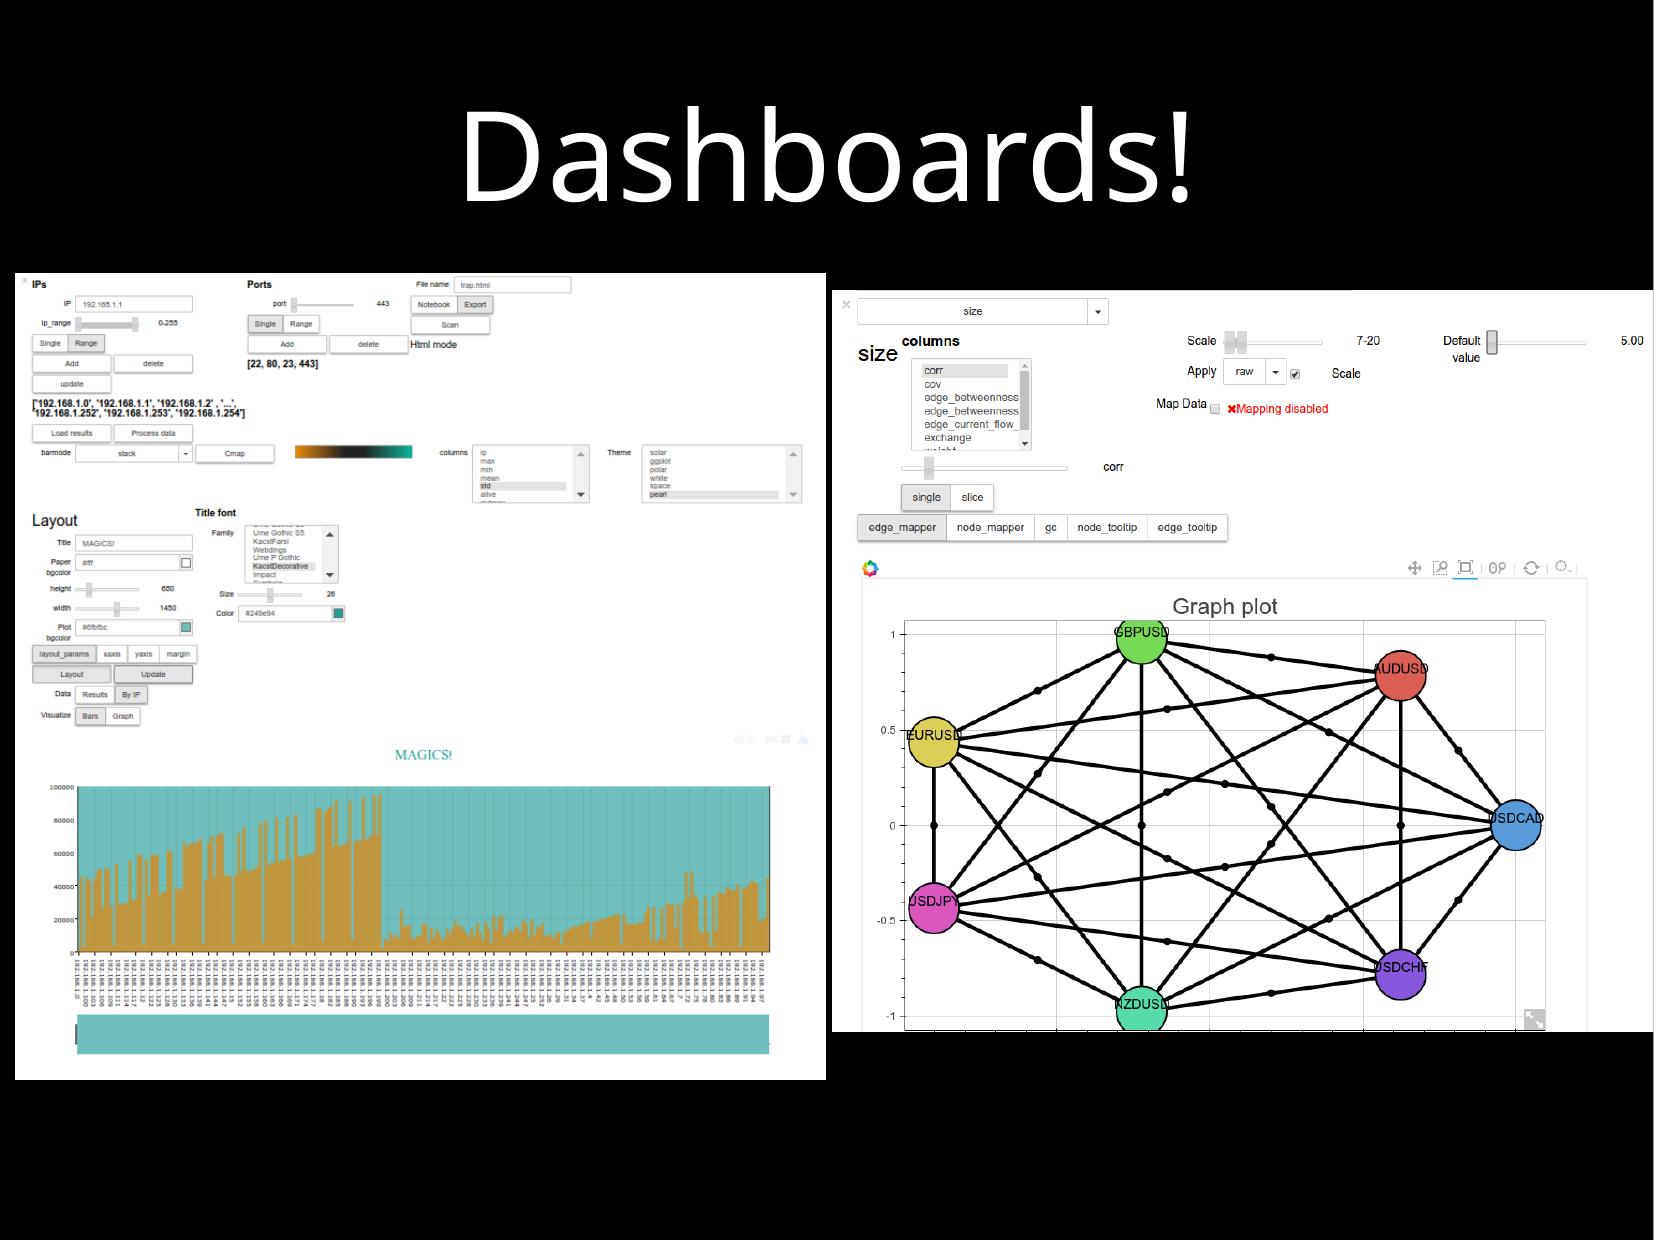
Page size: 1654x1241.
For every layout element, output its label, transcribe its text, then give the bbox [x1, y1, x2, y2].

title Dashboards! [82, 49, 1571, 257]
picture [832, 290, 1654, 1032]
picture [15, 273, 826, 1081]
